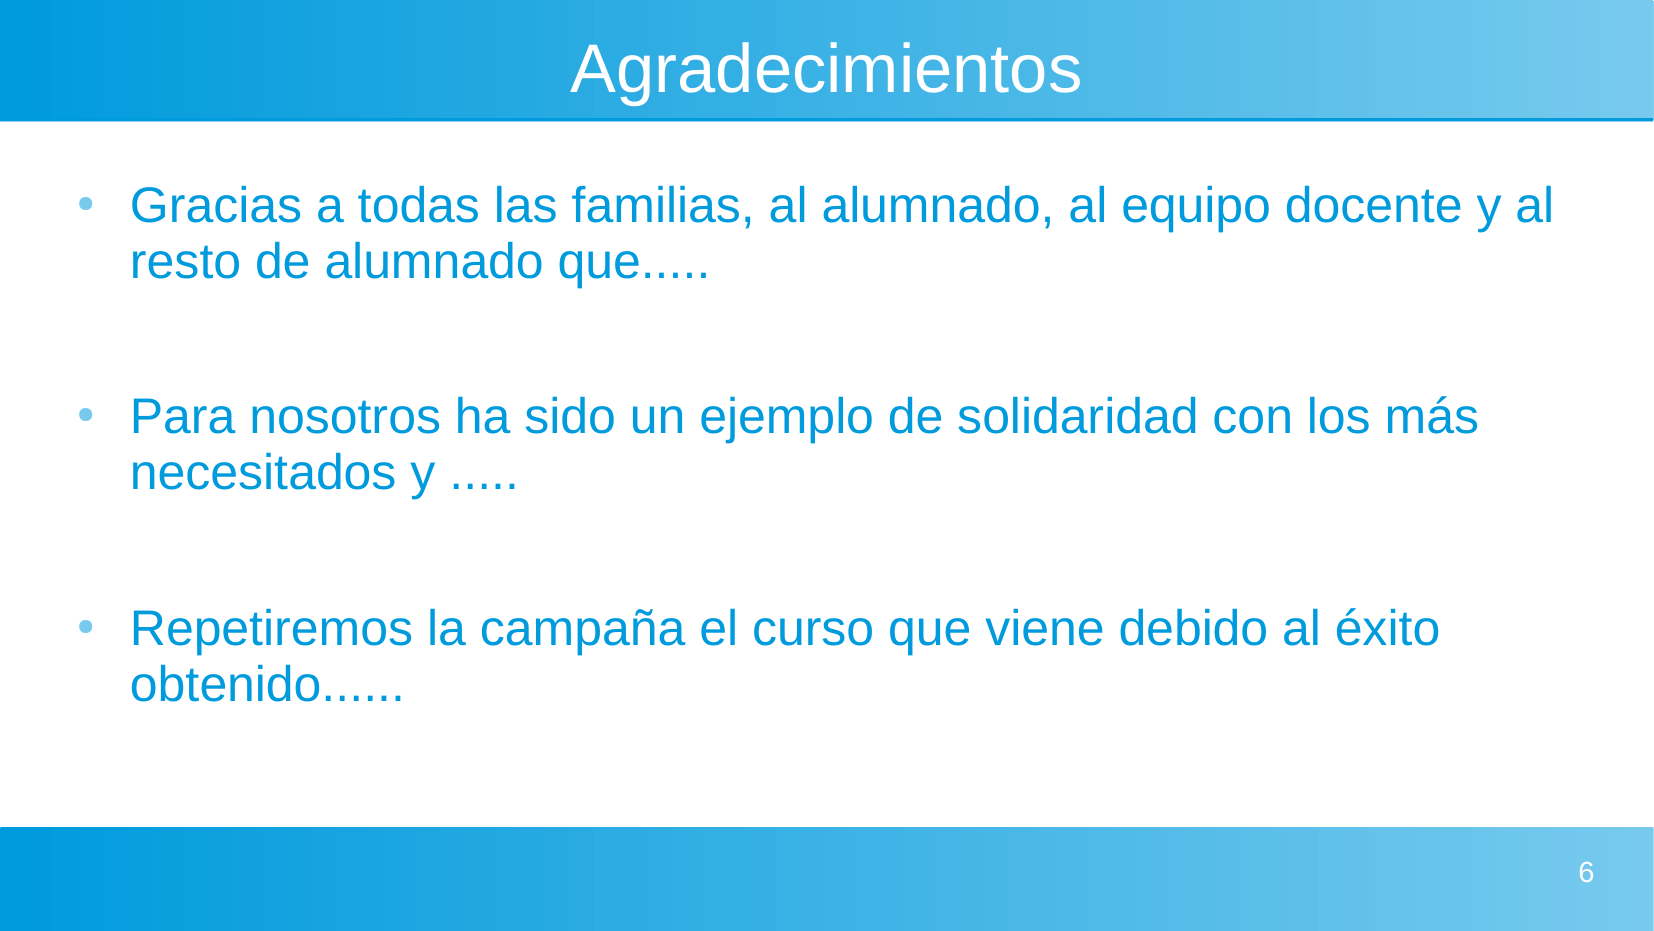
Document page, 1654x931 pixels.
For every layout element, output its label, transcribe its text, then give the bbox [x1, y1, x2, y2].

list Gracias a todas las familias, al alumnado, al equipo docente y al resto de alumnado que..... Para nosotros ha sido un ejemplo de solidaridad con los más necesitados y ..... Repetiremos la campaña el curso que viene debido al éxito obtenido...... [59, 177, 1595, 798]
title Agradecimientos [59, 29, 1595, 108]
